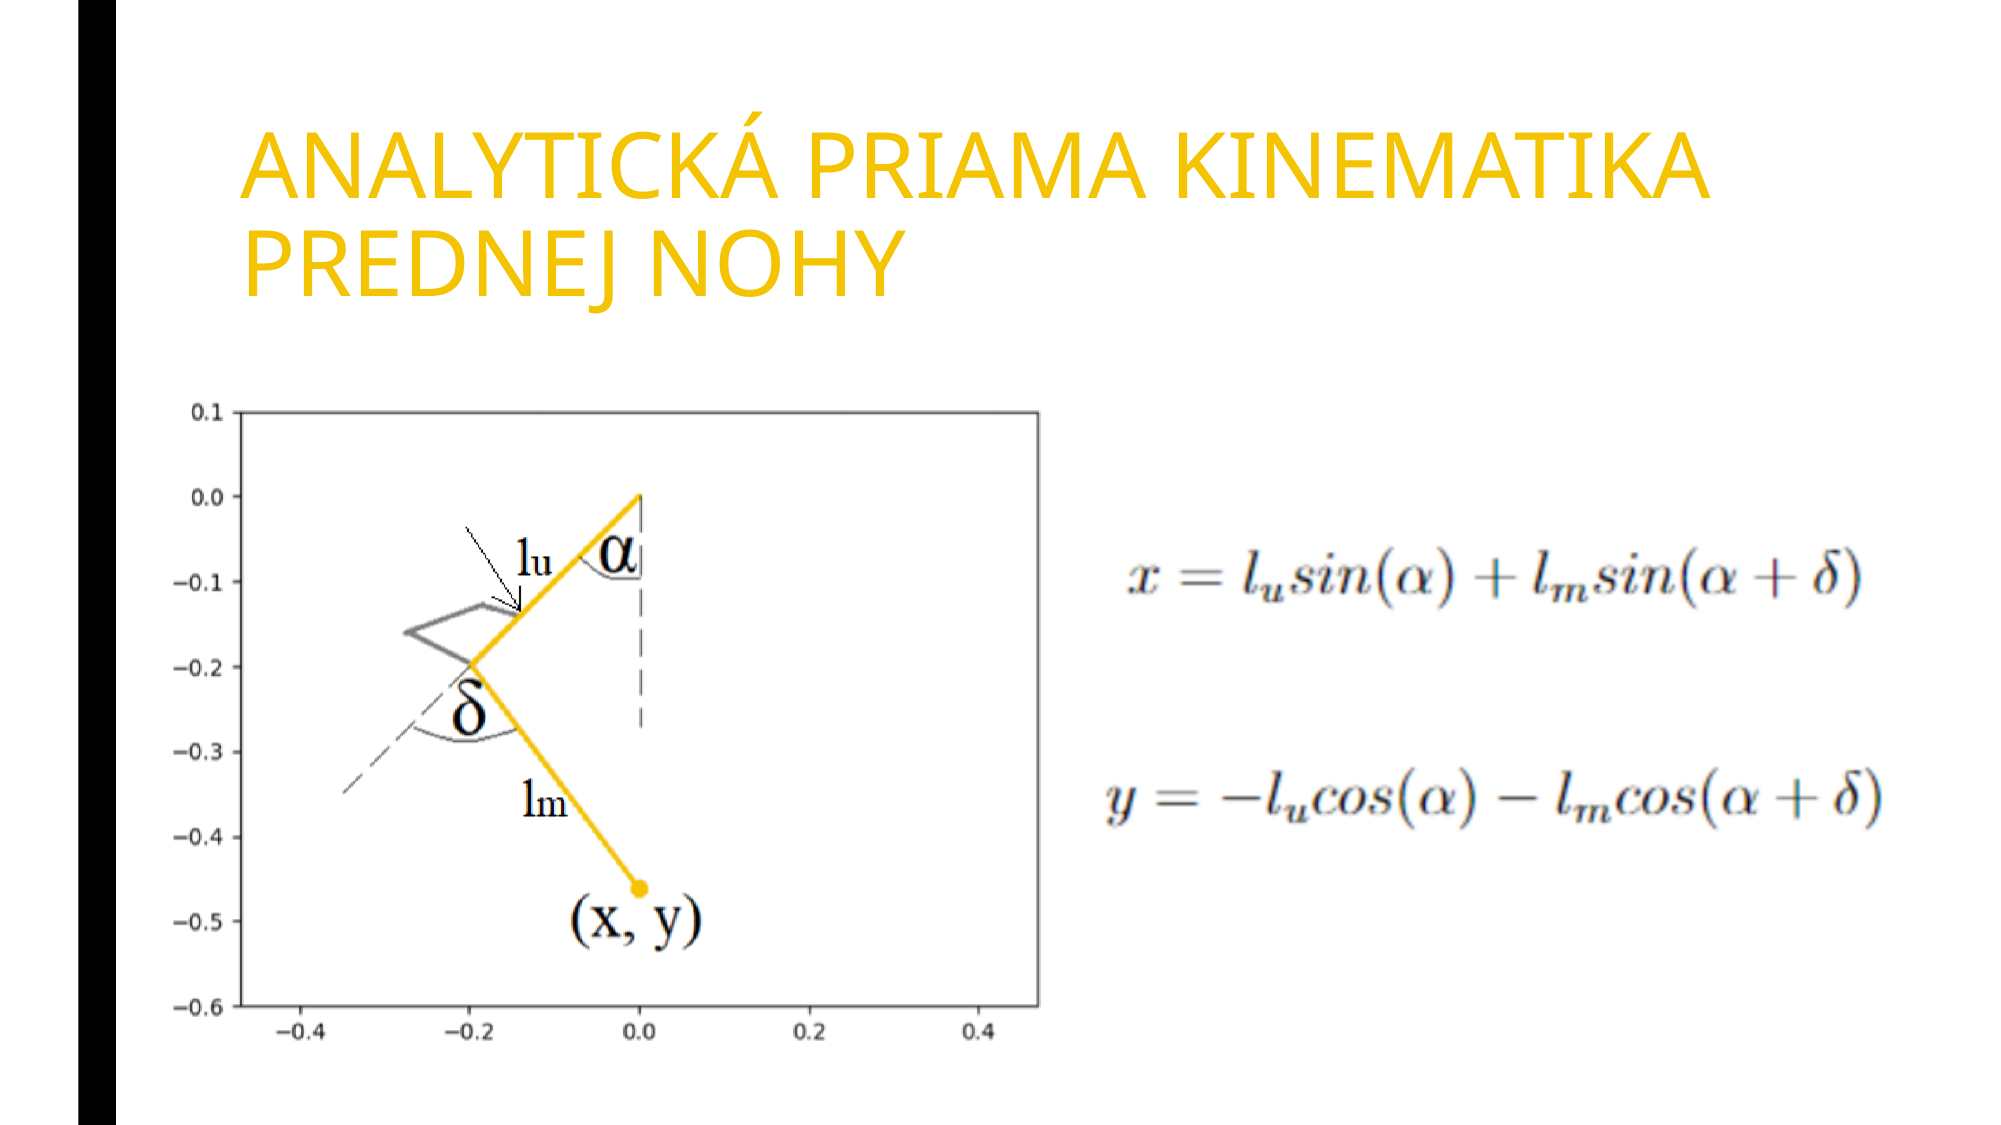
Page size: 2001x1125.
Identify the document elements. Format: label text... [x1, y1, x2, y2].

picture [167, 395, 1051, 1057]
title ANALYTICKÁ PRIAMA KINEMATIKA PREDNEJ NOHY [225, 112, 1800, 357]
picture [1067, 522, 1902, 863]
